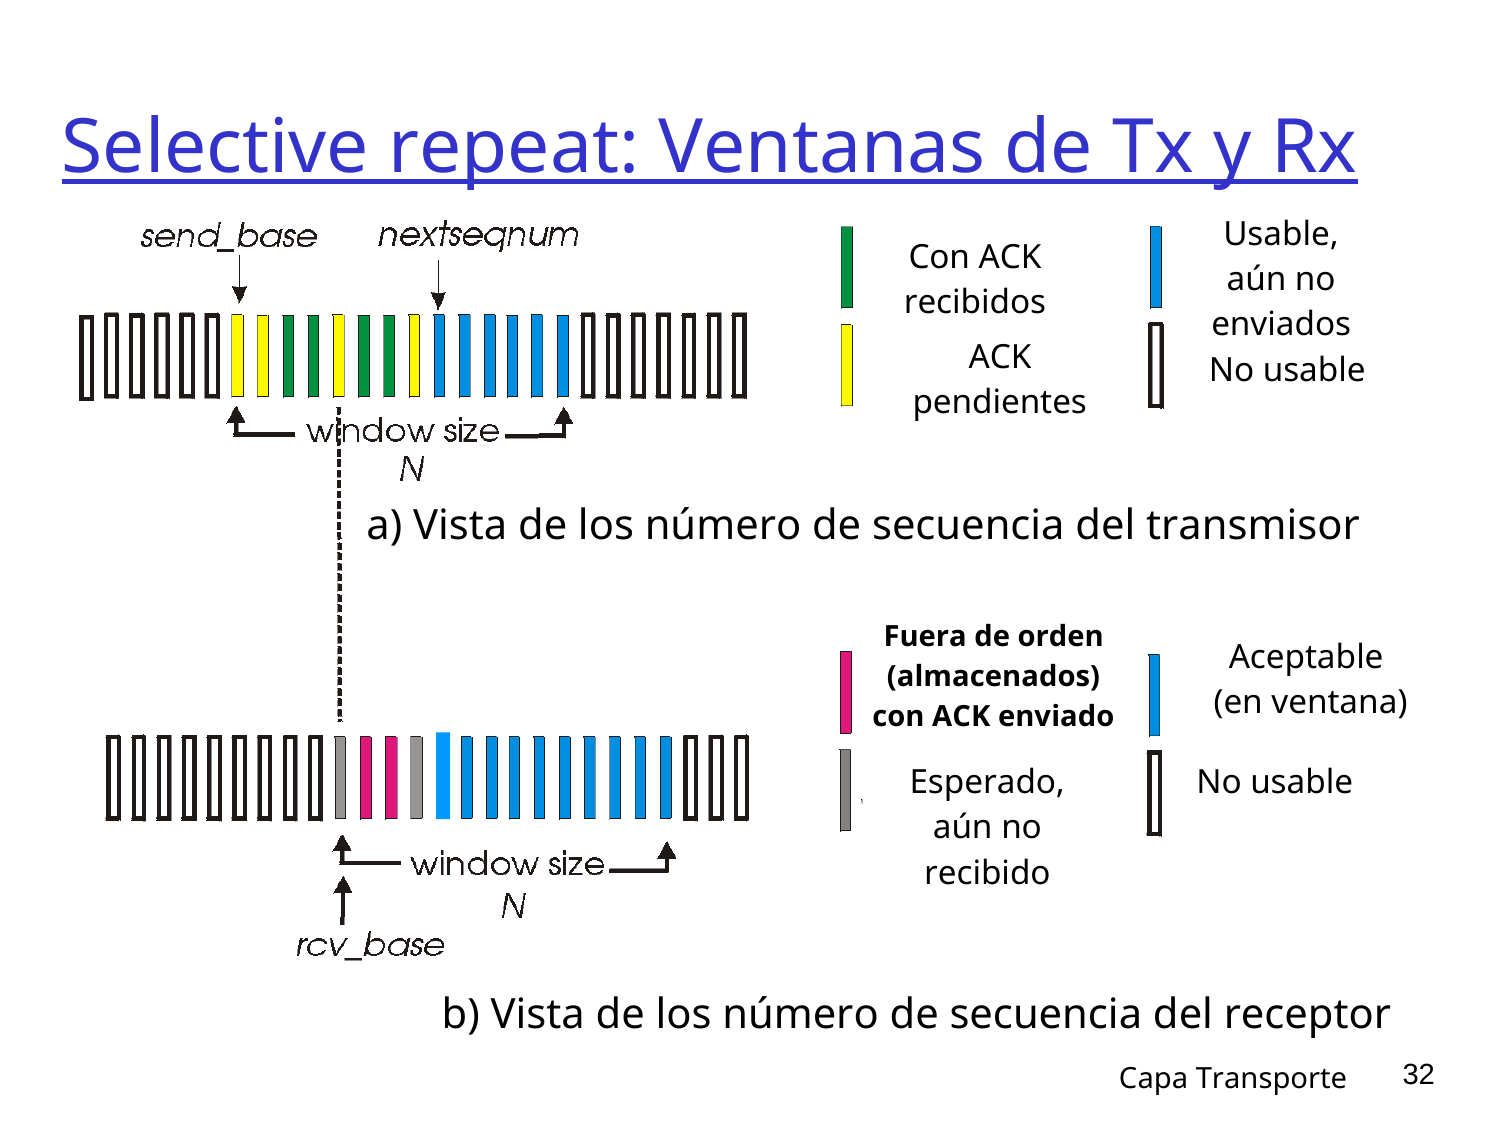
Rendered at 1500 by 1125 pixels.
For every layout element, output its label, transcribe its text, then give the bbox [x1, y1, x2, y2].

text_box [436, 732, 451, 820]
text_box Usable, aún no enviados [1175, 202, 1388, 354]
picture [79, 220, 1431, 1027]
text_box Esperado, aún no recibido [862, 750, 1113, 902]
text_box ACK pendientes [874, 325, 1126, 432]
text_box Con ACK recibidos [862, 225, 1088, 332]
text_box Fuera de orden (almacenados) con ACK enviado [862, 607, 1126, 743]
text_box a) Vista de los número de secuencia del transmisor [350, 487, 1388, 561]
title Selective repeat: Ventanas de Tx y Rx [46, 46, 1440, 242]
text_box Aceptable (en ventana)‏ [1174, 625, 1438, 732]
text_box b) Vista de los número de secuencia del receptor [339, 975, 1494, 1049]
text_box No usable [1175, 750, 1376, 812]
text_box No usable [1187, 338, 1388, 399]
